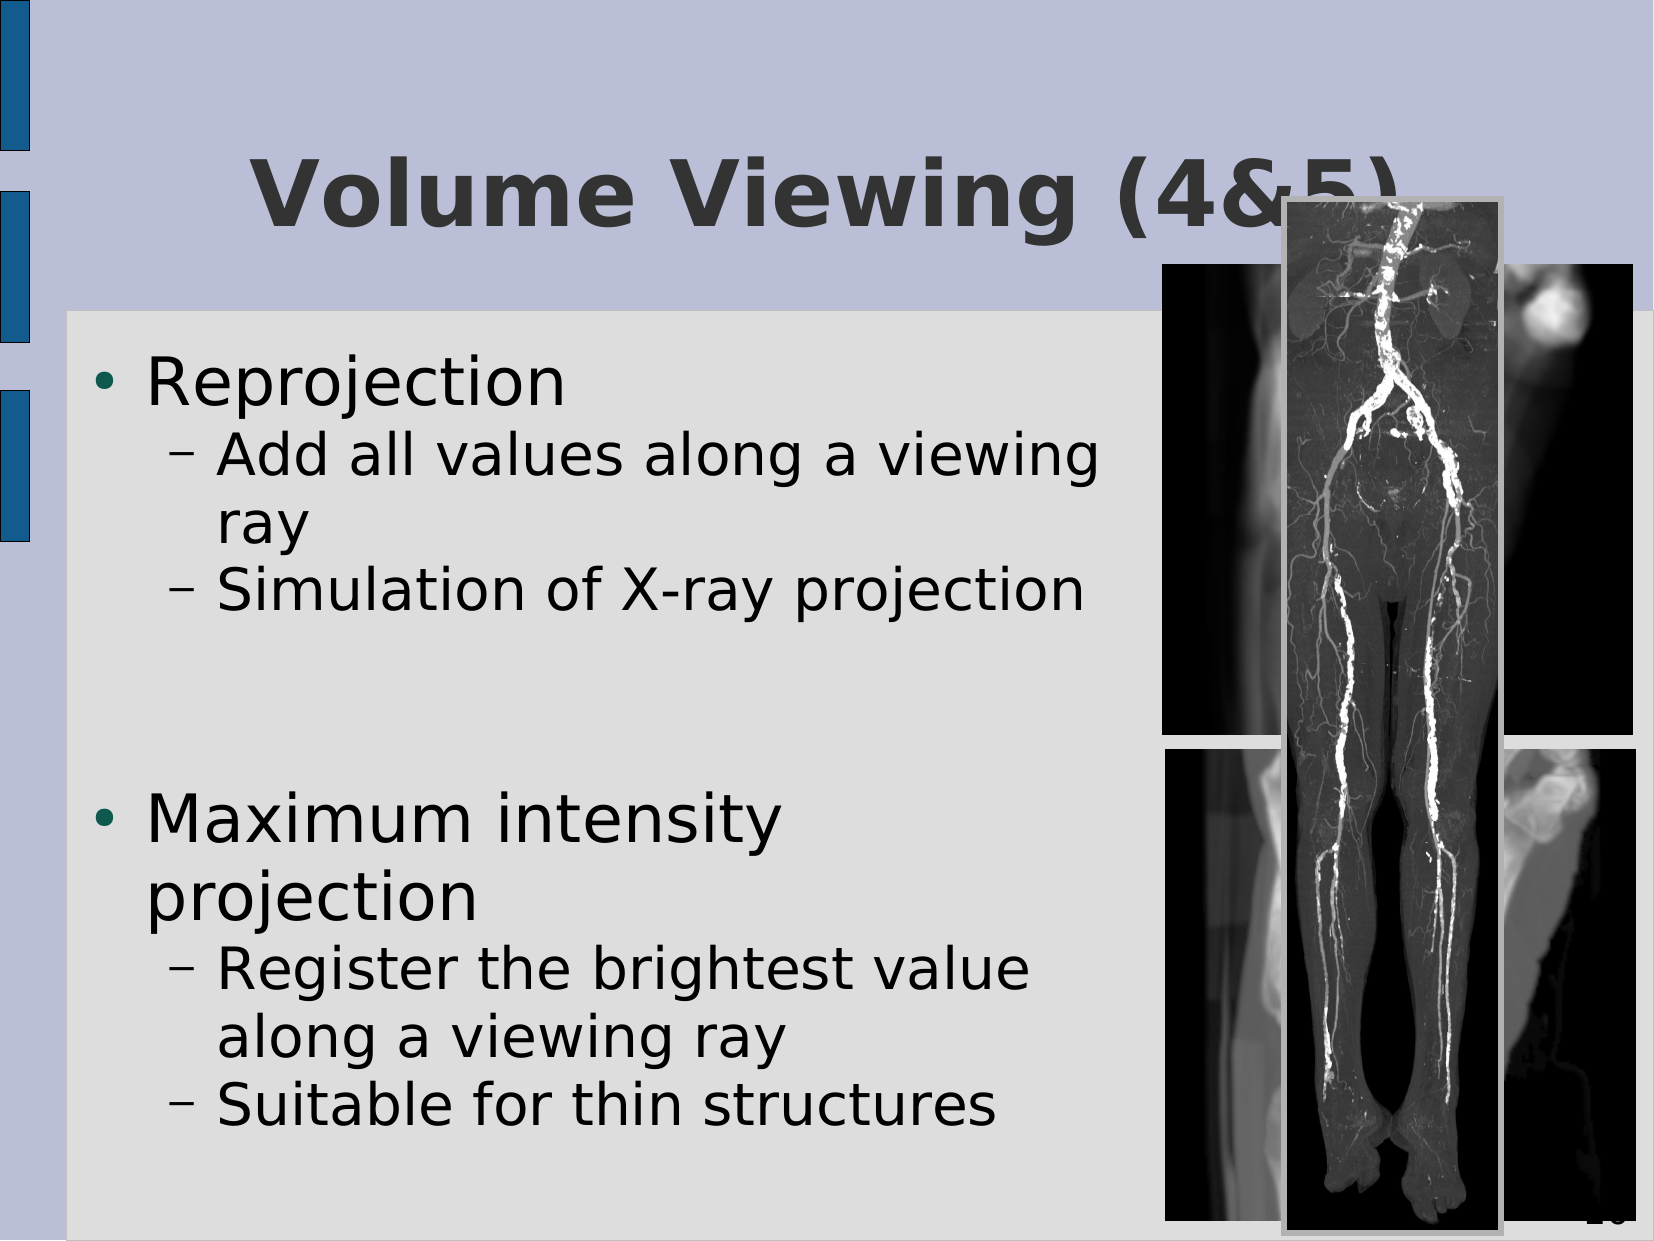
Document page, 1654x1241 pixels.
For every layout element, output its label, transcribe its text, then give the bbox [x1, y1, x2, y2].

picture [1504, 749, 1636, 1221]
picture [1287, 202, 1498, 1230]
title Volume Viewing (4&5) [121, 91, 1534, 299]
picture [1165, 749, 1281, 1221]
picture [1504, 264, 1633, 735]
list Reprojection Add all values along a viewing ray Simulation of X-ray projection Maximum intensity projection Register the brightest value along a viewing ray Suitable for thin structures [75, 343, 1126, 1217]
picture [1162, 264, 1281, 735]
